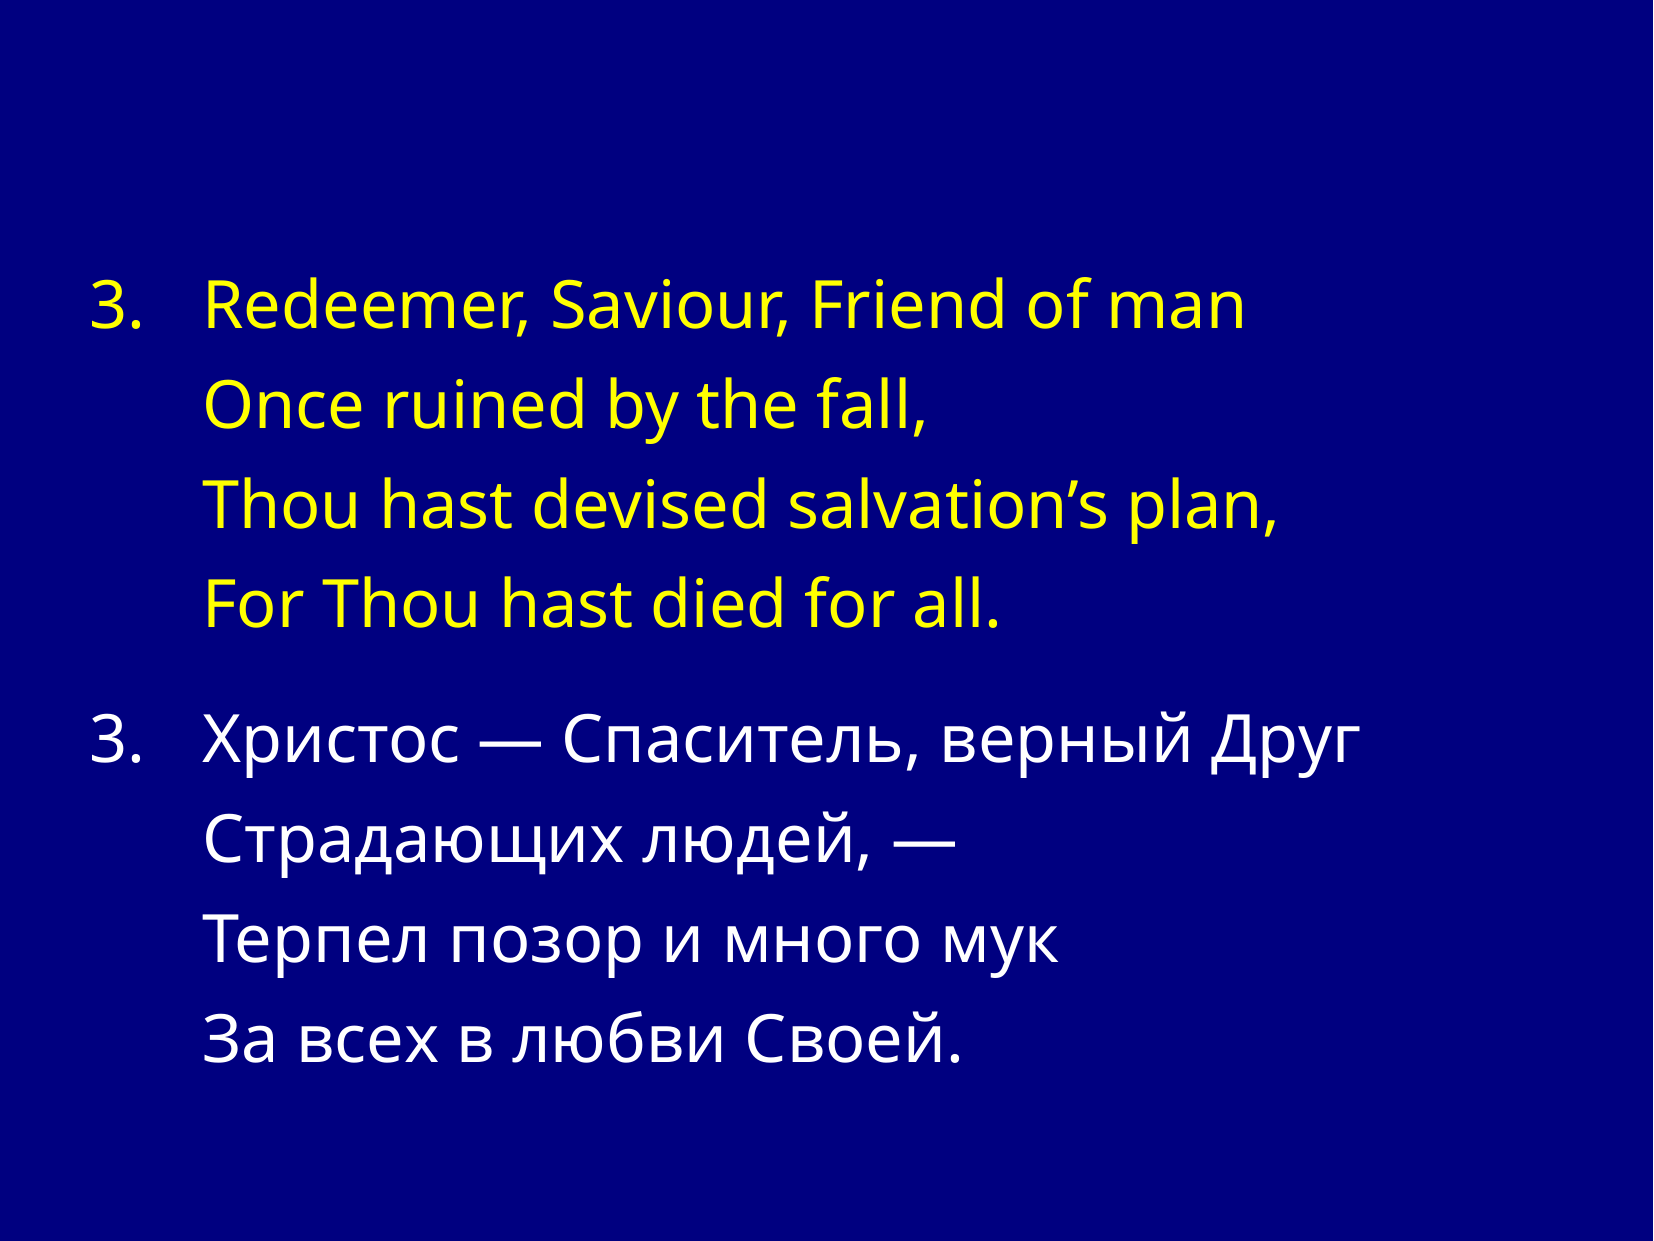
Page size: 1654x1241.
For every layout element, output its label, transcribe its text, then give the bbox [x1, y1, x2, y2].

text_box 3. Христос — Спаситель, верный Друг Страдающих людей, — Терпел позор и много мук За всех в любви Своей. [75, 675, 1576, 1163]
text_box 3. Redeemer, Saviour, Friend of man Once ruined by the fall, Thou hast devised salvation’s plan, For Thou hast died for all. [75, 150, 1576, 638]
